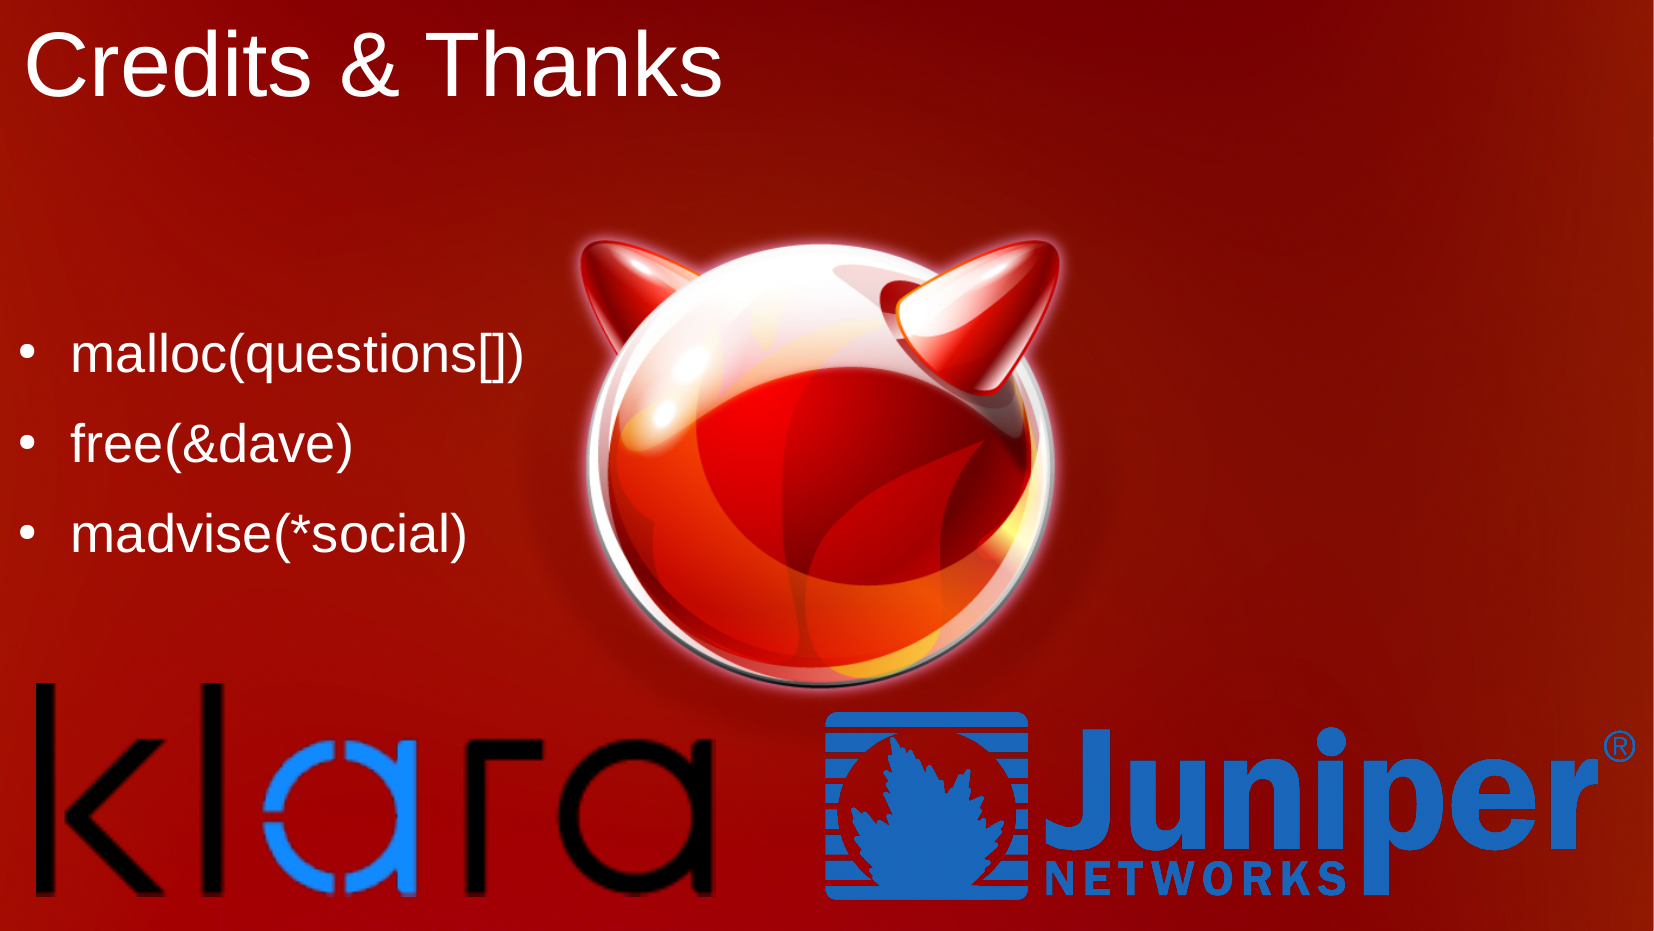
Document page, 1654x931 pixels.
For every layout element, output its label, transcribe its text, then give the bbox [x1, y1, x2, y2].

picture [0, 0, 1654, 931]
list malloc(questions[]) free(&dave) madvise(*social) [0, 323, 727, 863]
title Credits & Thanks [23, 11, 1589, 119]
